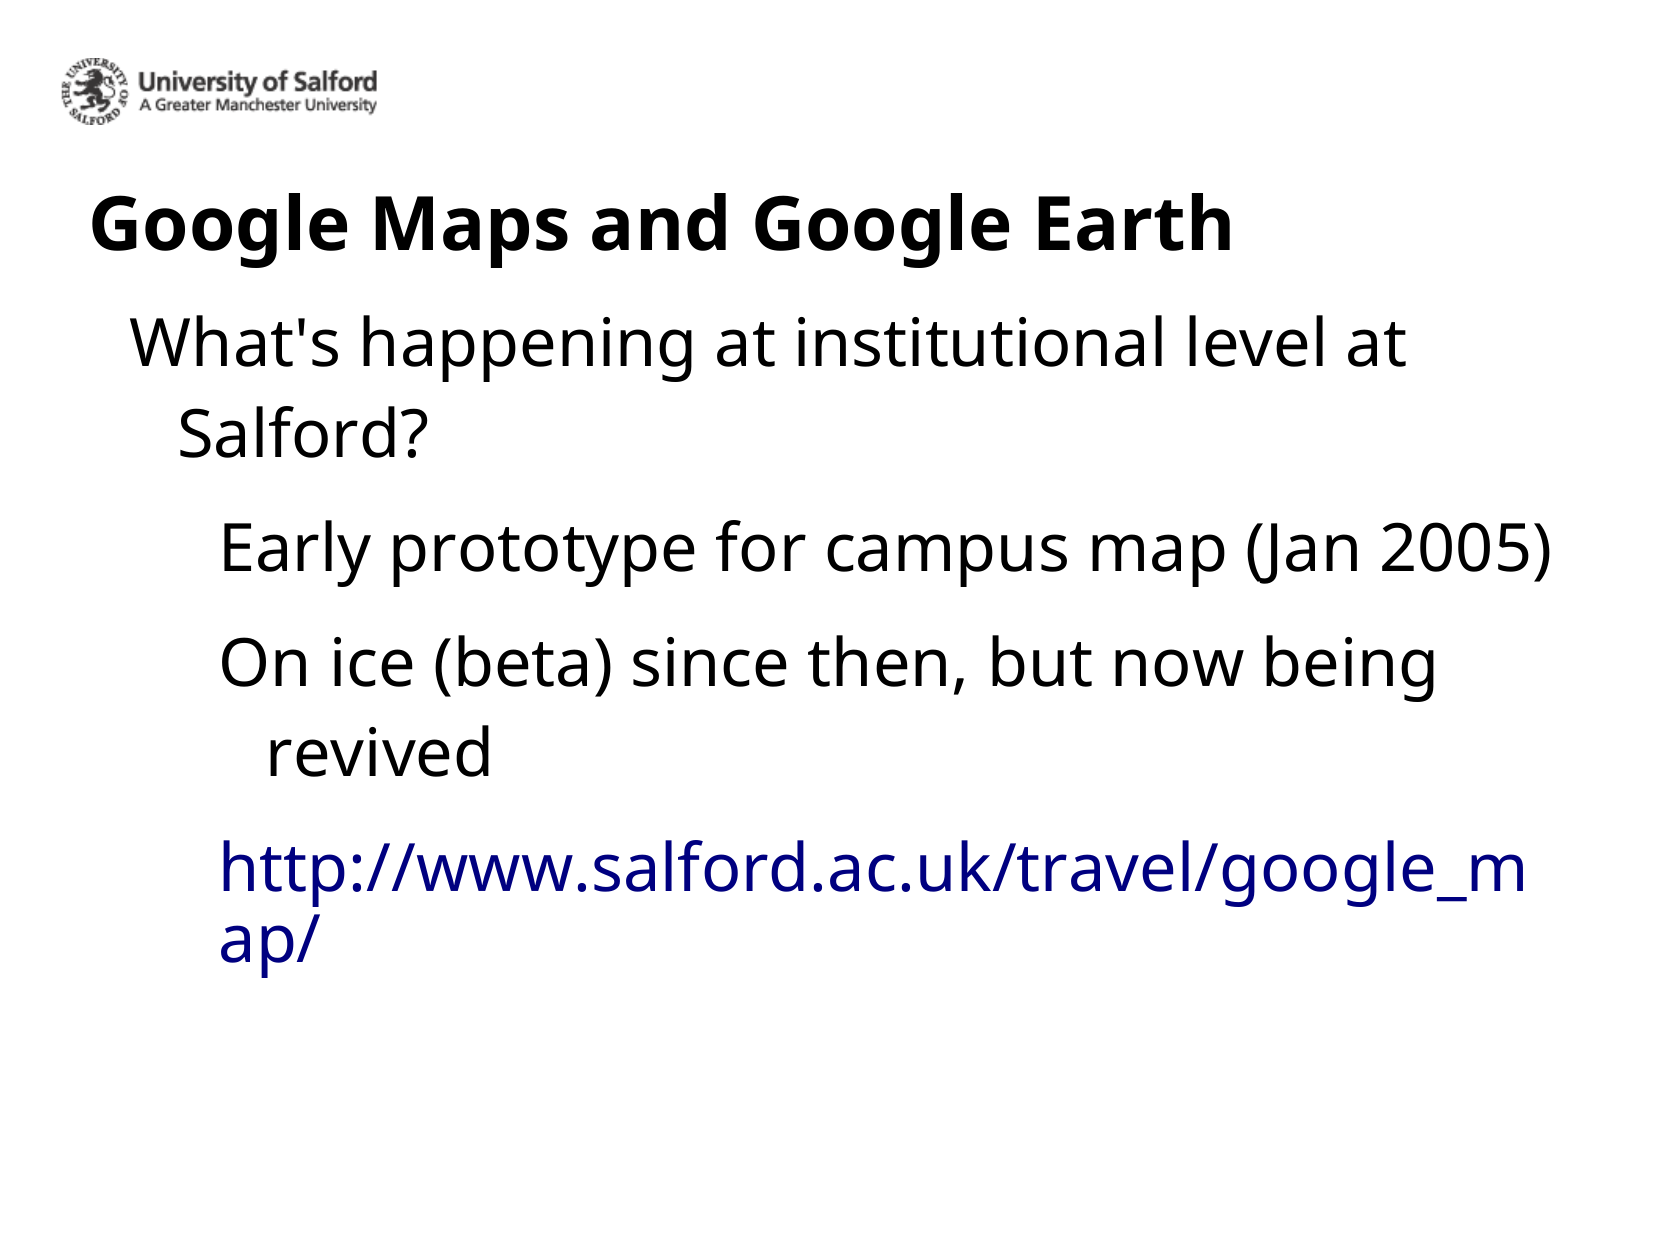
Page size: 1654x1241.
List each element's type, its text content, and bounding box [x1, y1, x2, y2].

list What's happening at institutional level at Salford? Early prototype for campus map (Jan 2005) On ice (beta) since then, but now being revived http://www.salford.ac.uk/travel/google_map/ [88, 295, 1565, 1152]
picture [59, 58, 380, 125]
title Google Maps and Google Earth [88, 176, 1565, 267]
